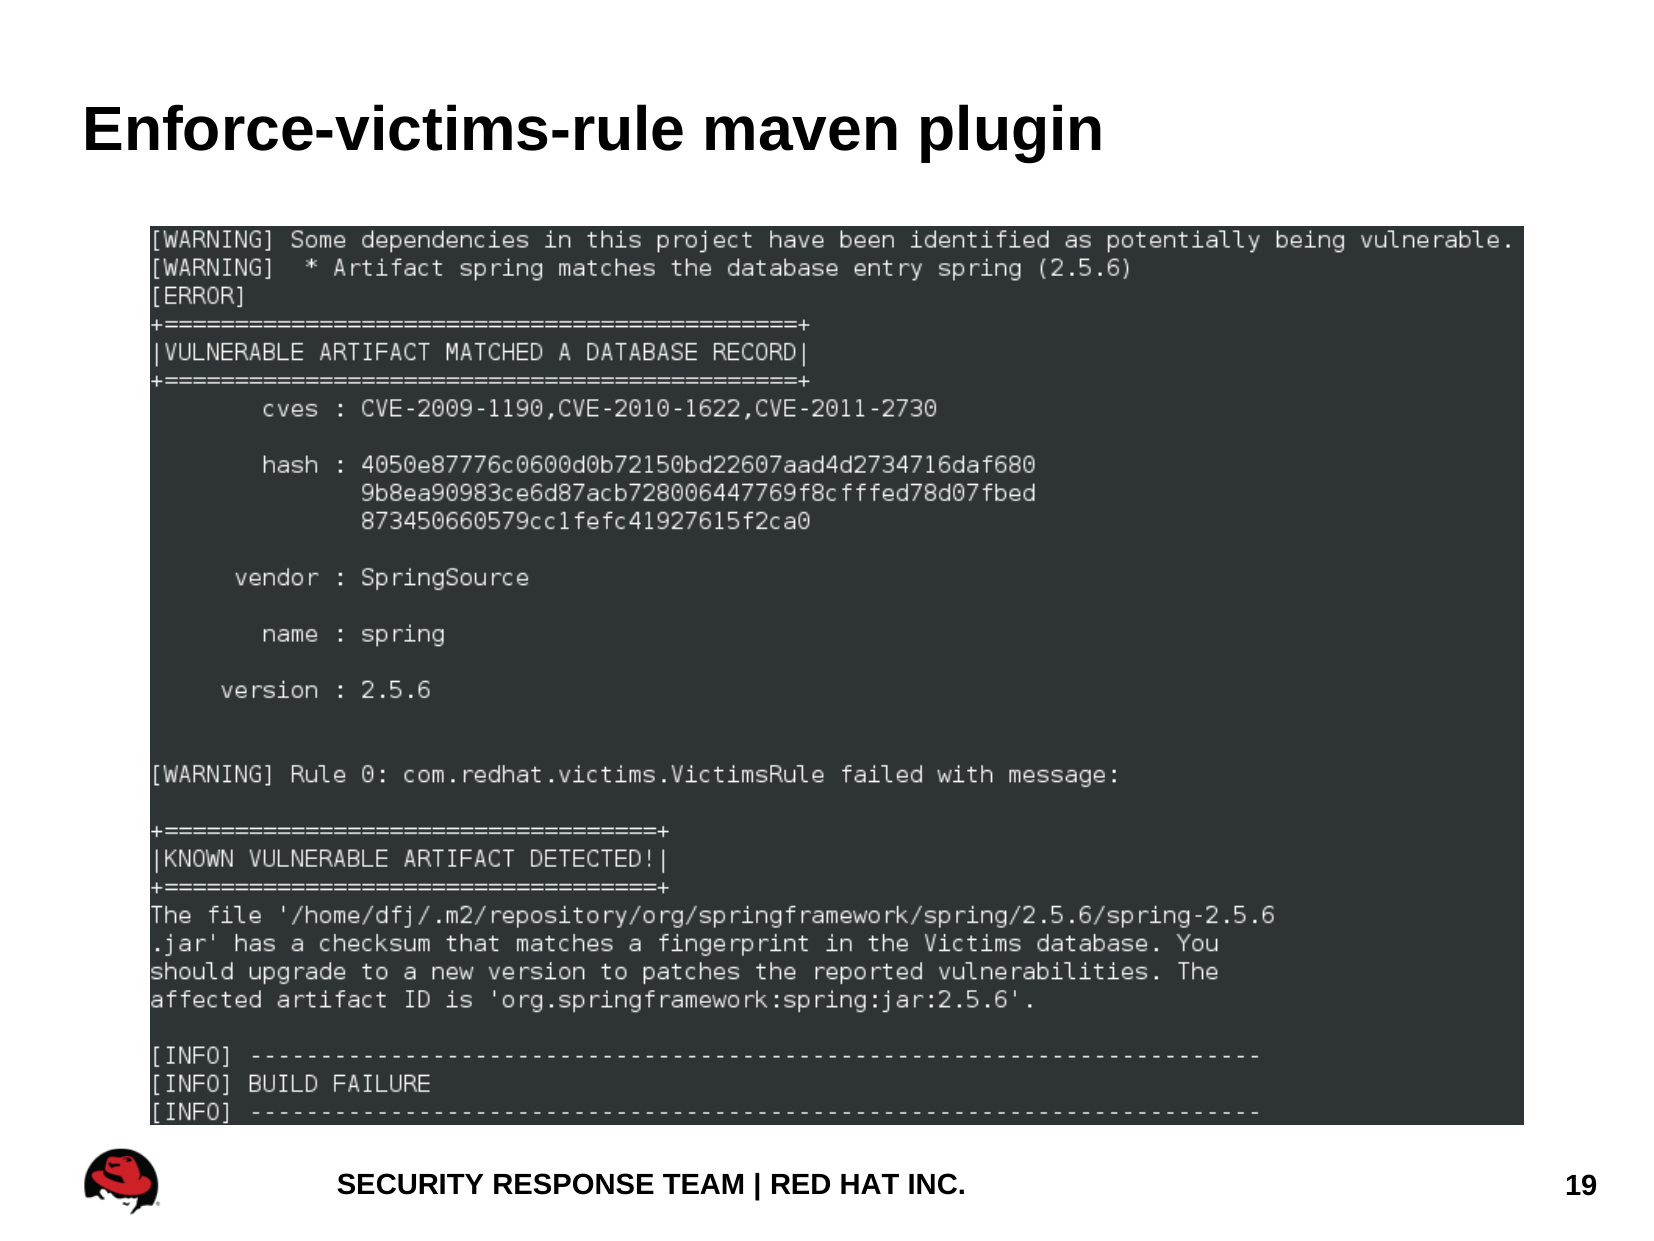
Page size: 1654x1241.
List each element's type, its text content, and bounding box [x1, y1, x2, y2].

picture [150, 226, 1524, 1126]
picture [83, 1146, 166, 1224]
title Enforce-victims-rule maven plugin [82, 37, 1571, 225]
